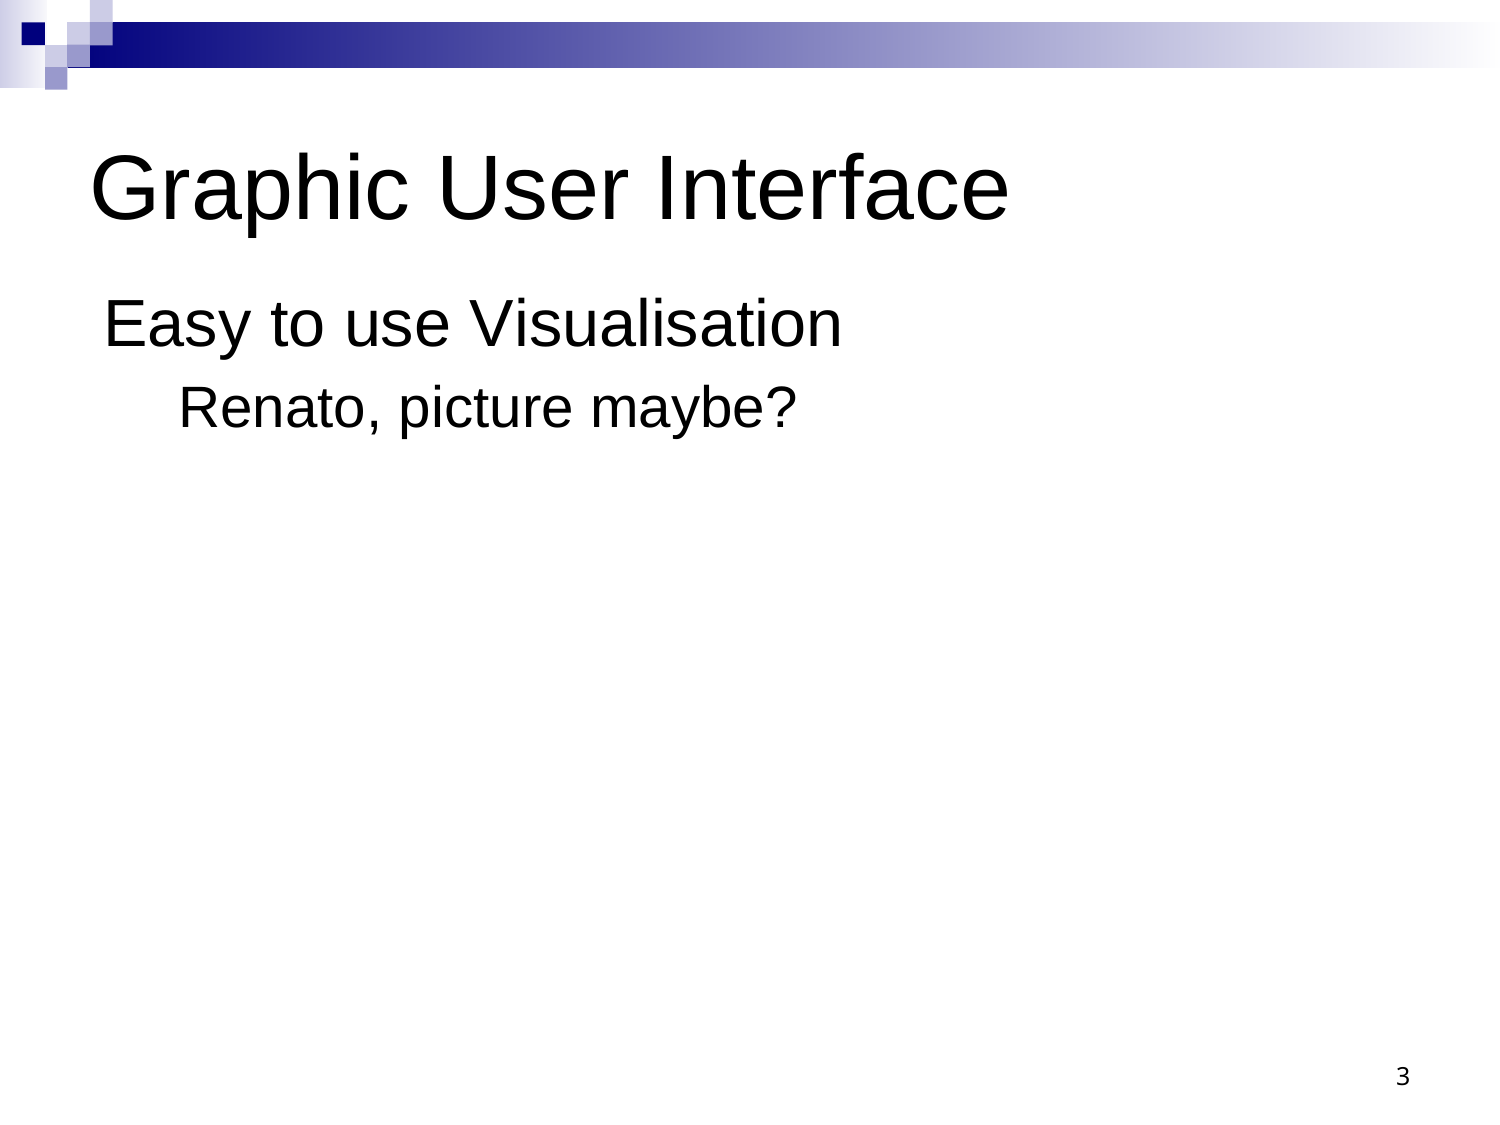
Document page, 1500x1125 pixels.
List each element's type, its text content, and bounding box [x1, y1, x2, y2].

list Easy to use Visualisation Renato, picture maybe? [88, 277, 1388, 916]
title Graphic User Interface [75, 75, 1426, 301]
